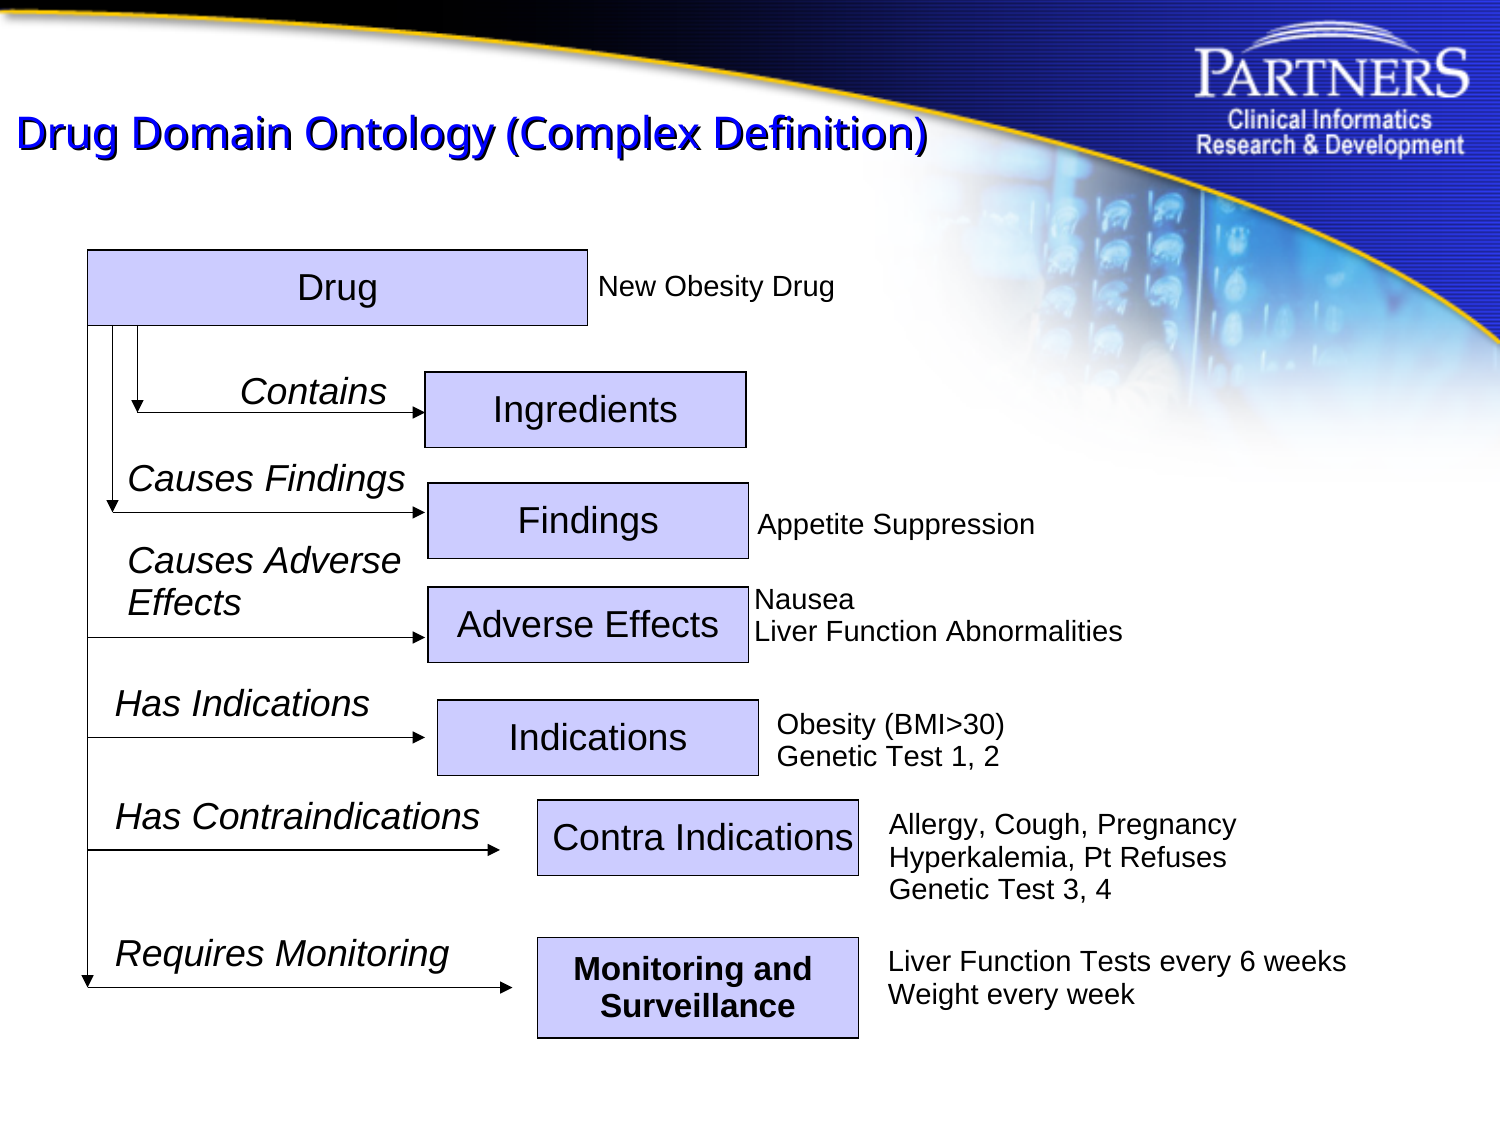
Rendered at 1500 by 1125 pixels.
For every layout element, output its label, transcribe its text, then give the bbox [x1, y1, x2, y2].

text_box Causes Findings [113, 450, 470, 508]
text_box Monitoring and Surveillance [537, 983, 859, 1039]
text_box Has Contraindications [99, 787, 988, 845]
text_box Ingredients [425, 371, 746, 448]
text_box Contra Indications [537, 845, 859, 876]
text_box Allergy, Cough, Pregnancy Hyperkalemia, Pt Refuses Genetic Test 3, 4 [874, 800, 1253, 914]
text_box Findings [427, 482, 749, 559]
text_box Indications [437, 733, 759, 776]
text_box Nausea Liver Function Abnormalities [739, 574, 1139, 656]
text_box Adverse Effects [427, 587, 749, 663]
text_box Appetite Suppression [742, 500, 1051, 549]
text_box Contains [225, 362, 516, 420]
text_box New Obesity Drug [583, 262, 851, 311]
title Drug Domain Ontology (Complex Definition) [0, 37, 1351, 225]
text_box Requires Monitoring [100, 924, 988, 983]
text_box Has Indications [99, 675, 963, 733]
text_box Obesity (BMI>30) Genetic Test 1, 2 [761, 699, 1021, 781]
text_box Drug [87, 249, 588, 326]
text_box Causes Adverse Effects [112, 532, 470, 632]
text_box Liver Function Tests every 6 weeks Weight every week [873, 937, 1363, 1019]
